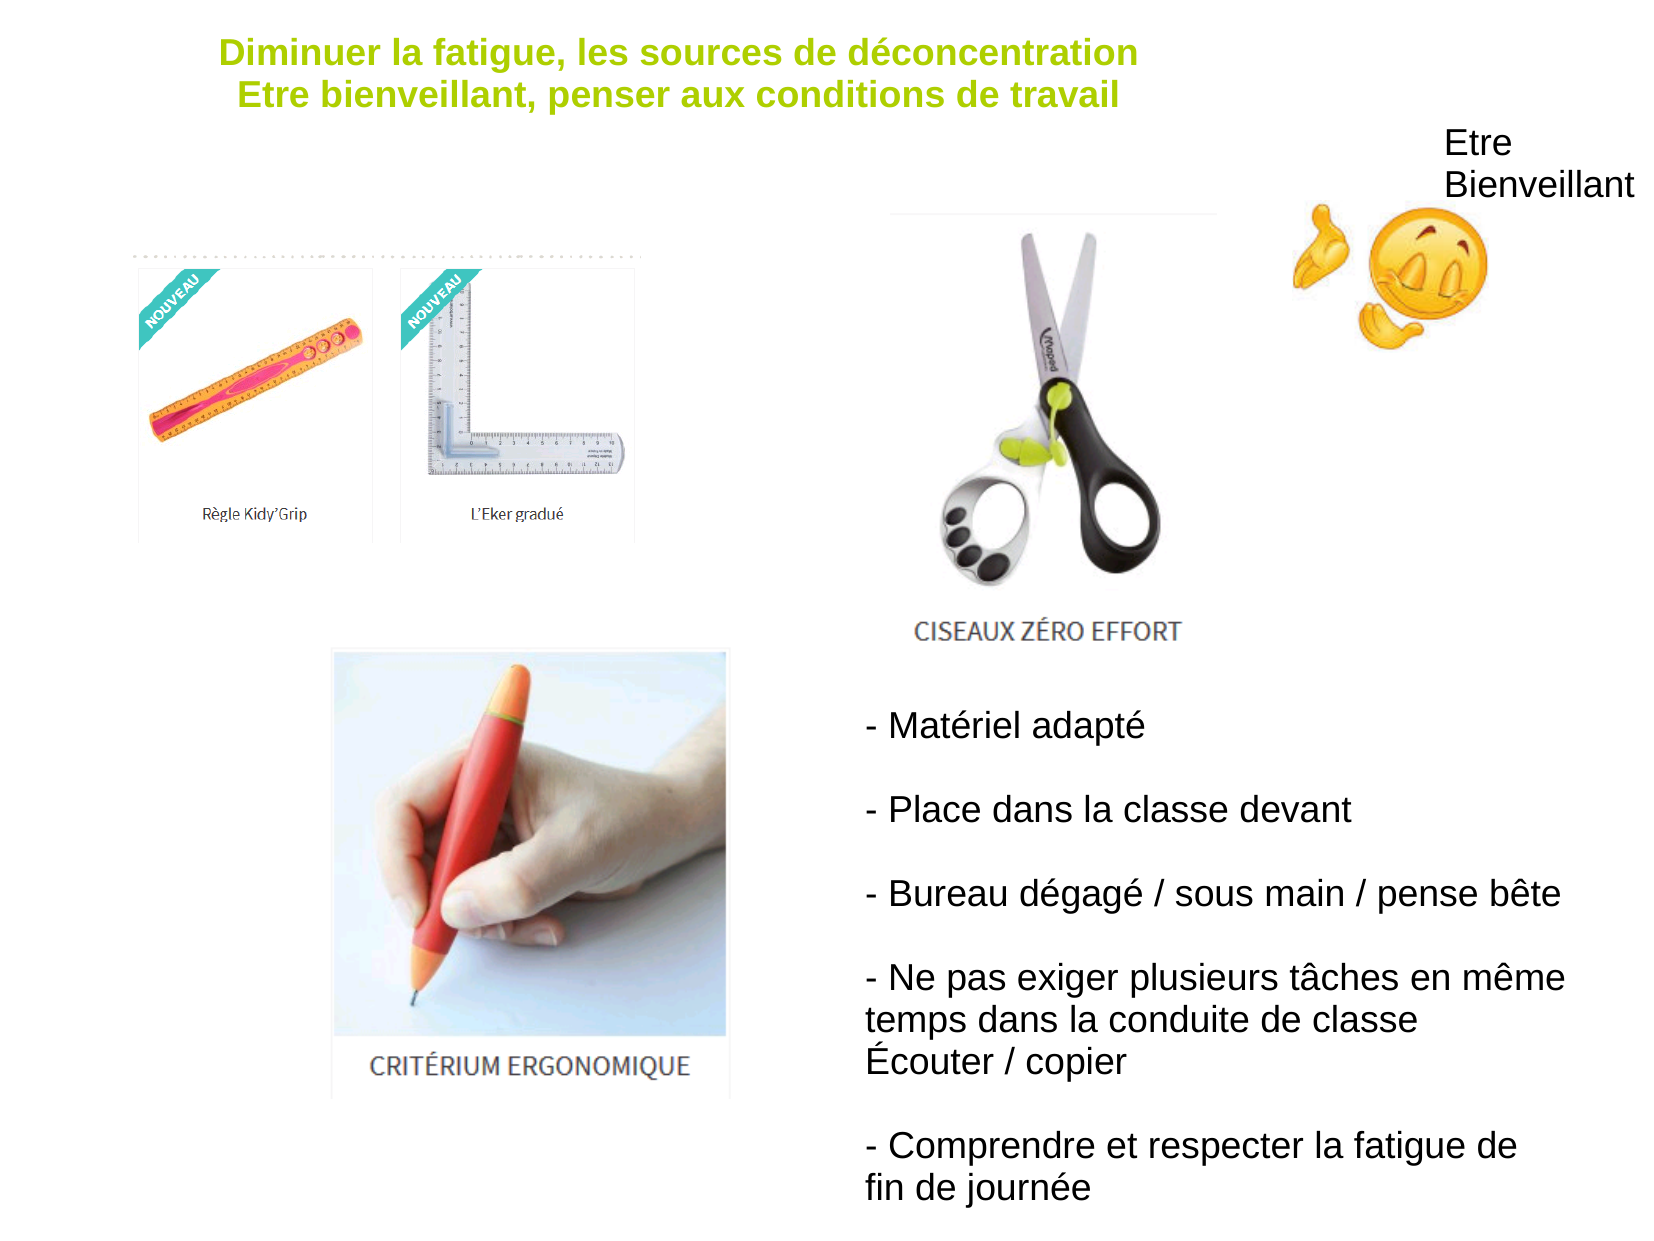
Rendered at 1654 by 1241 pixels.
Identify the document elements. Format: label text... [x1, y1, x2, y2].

text_box Diminuer la fatigue, les sources de déconcentration Etre bienveillant, penser aux conditions de travail [82, 23, 1276, 125]
picture [890, 212, 1217, 655]
picture [1292, 200, 1489, 353]
picture [129, 247, 641, 543]
picture [328, 621, 745, 1099]
text_box Etre Bienveillant [1429, 113, 1650, 213]
text_box - Matériel adapté - Place dans la classe devant - Bureau dégagé / sous main / pense bête - Ne pas exiger plusieurs tâches en même temps dans la conduite de classe Écouter / copier - Comprendre et respecter la fatigue de fin de journée [850, 696, 1583, 1217]
